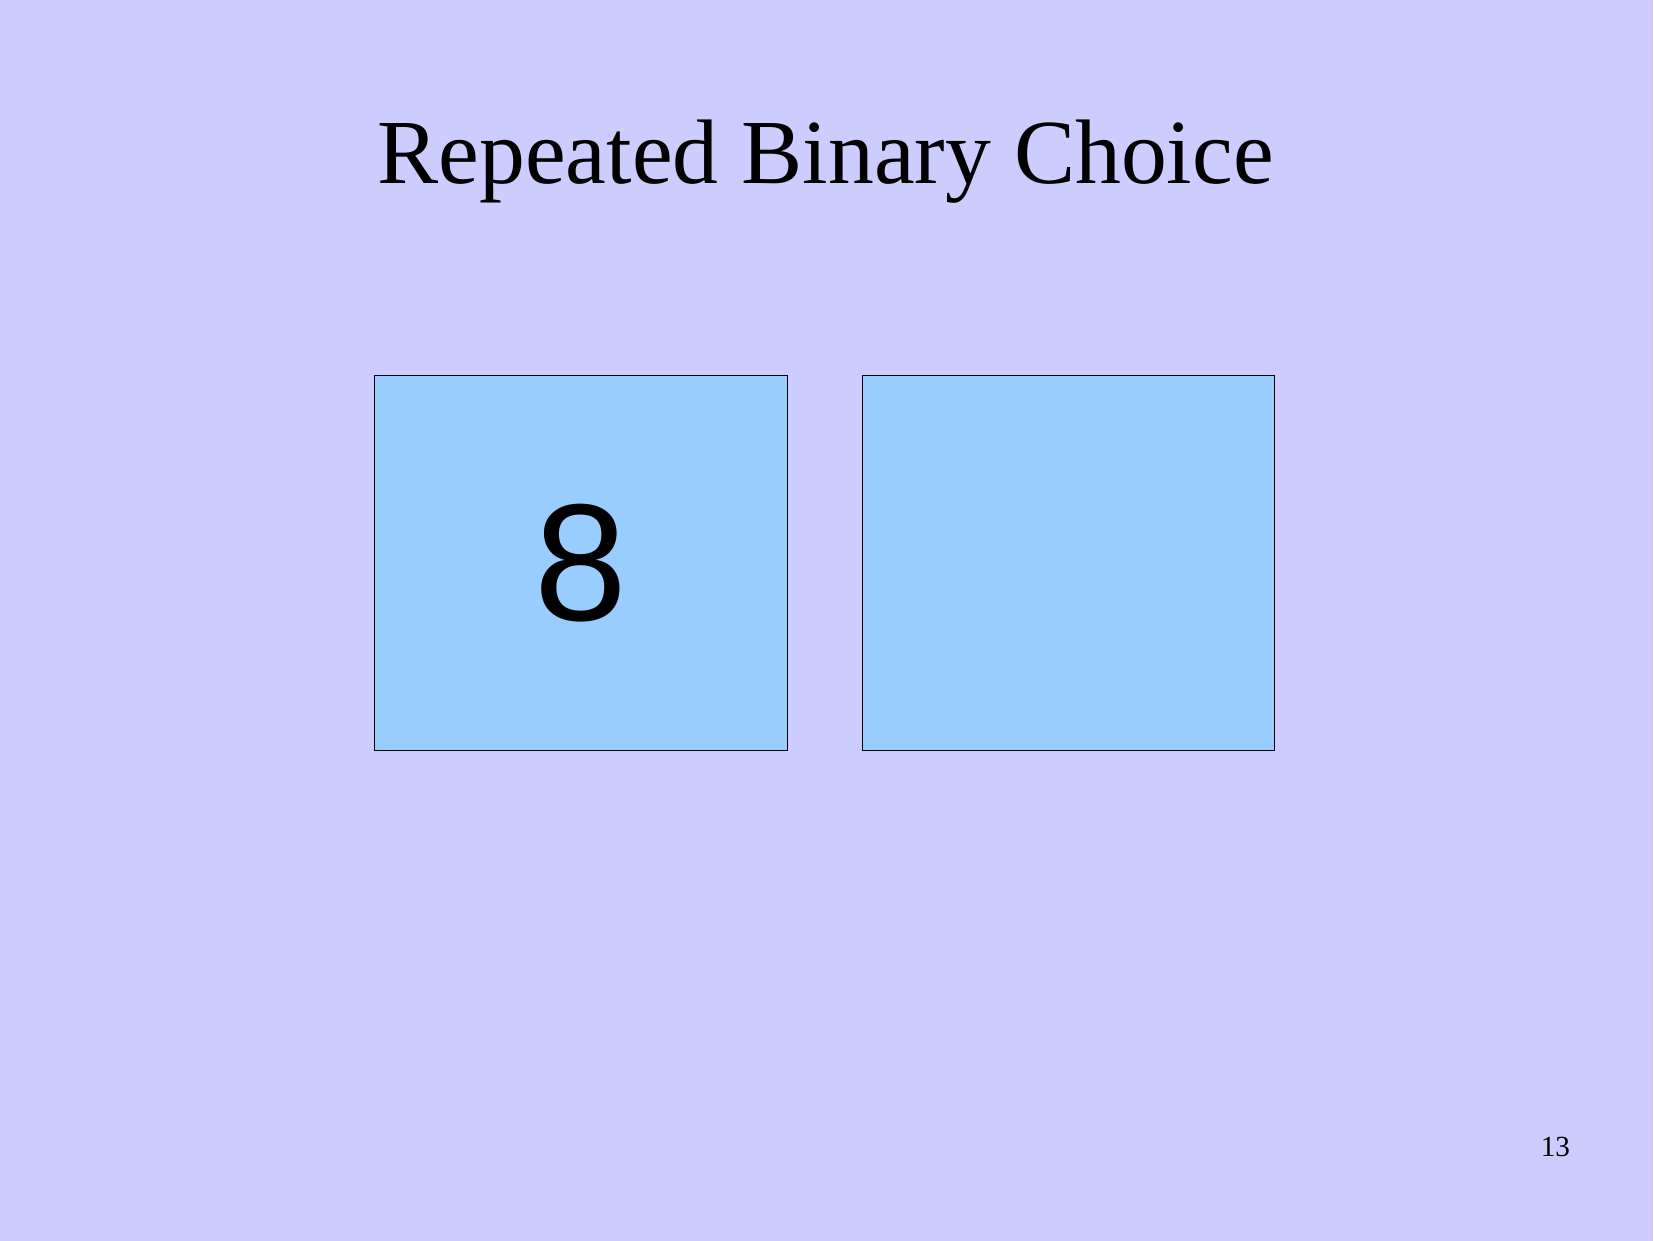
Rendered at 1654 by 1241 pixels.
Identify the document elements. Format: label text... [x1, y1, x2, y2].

text_box [862, 375, 1275, 751]
title Repeated Binary Choice [82, 49, 1571, 257]
text_box 8 [374, 375, 788, 751]
